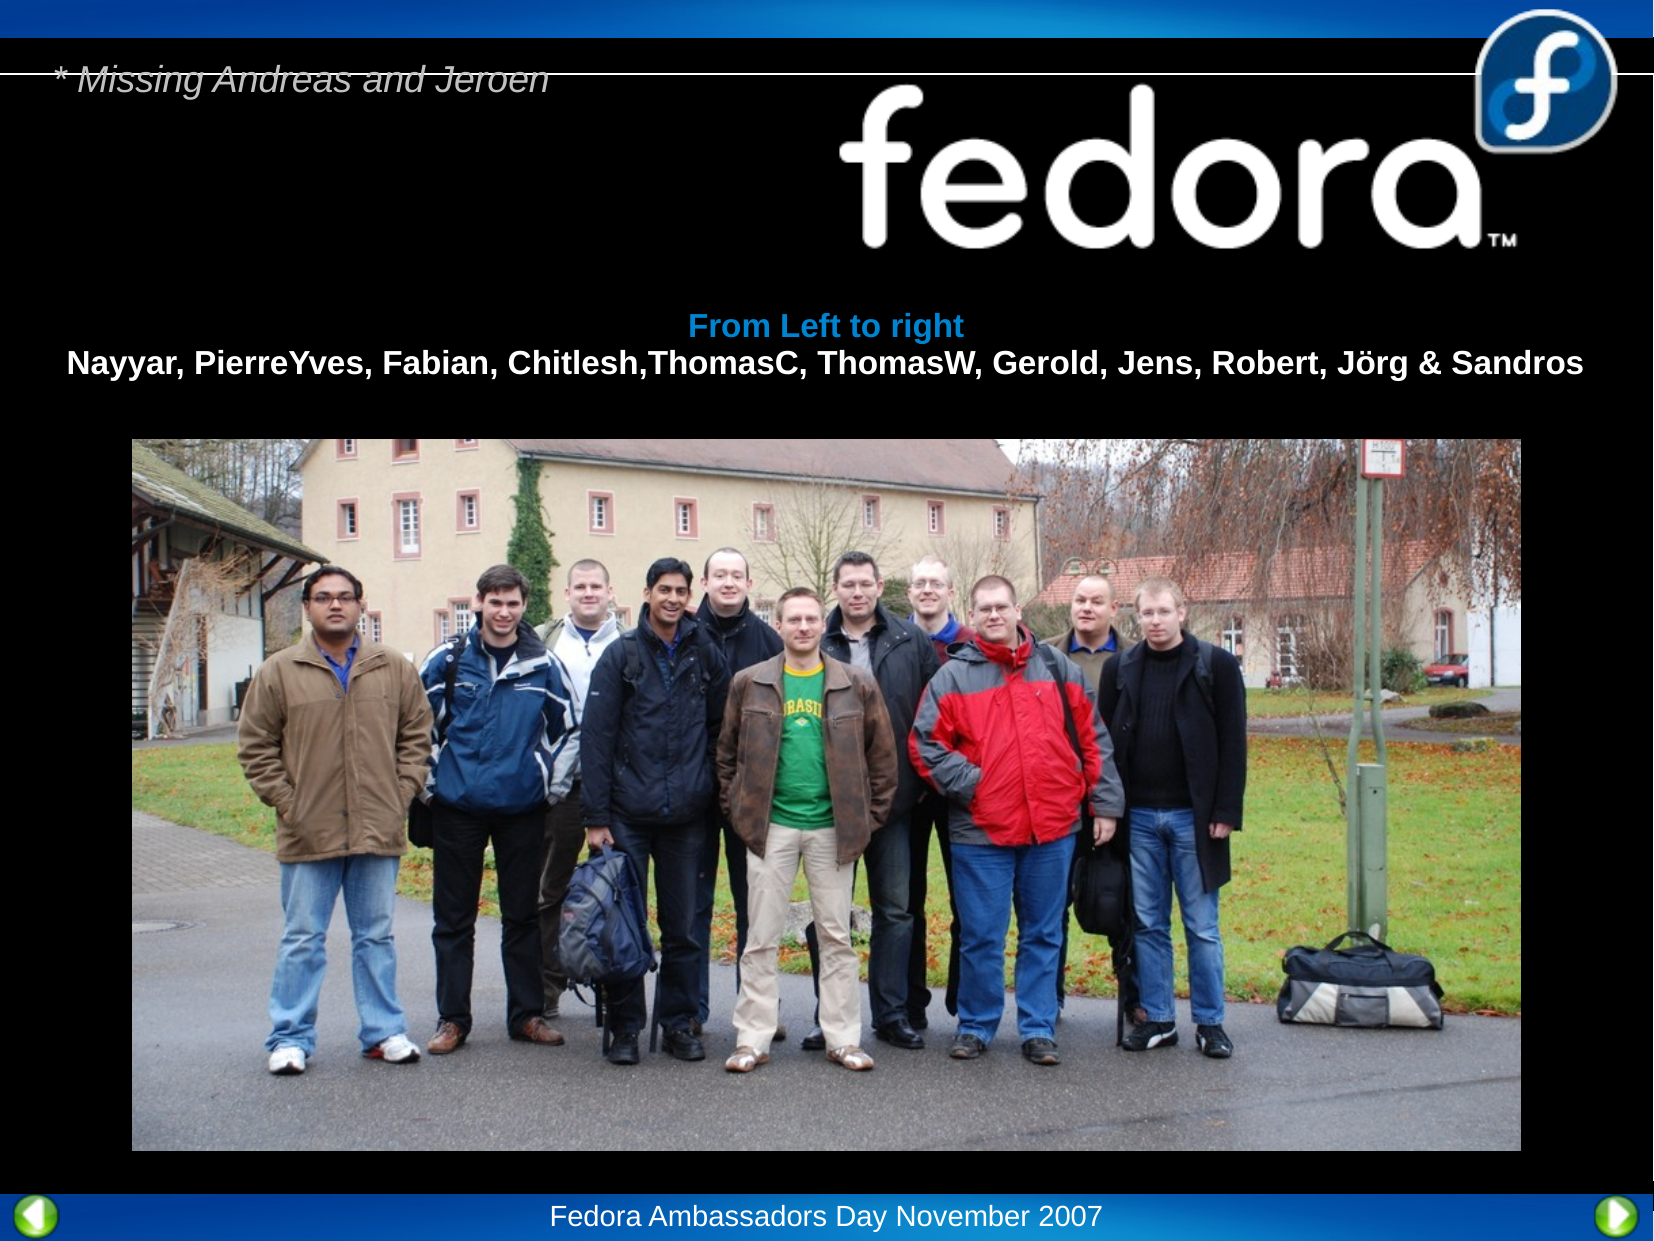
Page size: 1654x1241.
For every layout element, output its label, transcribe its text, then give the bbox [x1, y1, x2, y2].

picture [0, 1194, 1654, 1241]
picture [1058, 1208, 1066, 1220]
text_box [0, 75, 1653, 301]
picture [1074, 1208, 1082, 1223]
text_box From Left to right Nayyar, PierreYves, Fabian, Chitlesh,ThomasC, ThomasW, Gerold, Jens, Robert, Jörg & Sandros [0, 301, 1653, 439]
text_box * Missing Andreas and Jeroen [37, 51, 751, 109]
picture [1008, 1212, 1016, 1217]
picture [132, 439, 1521, 1151]
text_box [0, 439, 1653, 1181]
picture [0, 0, 1654, 251]
